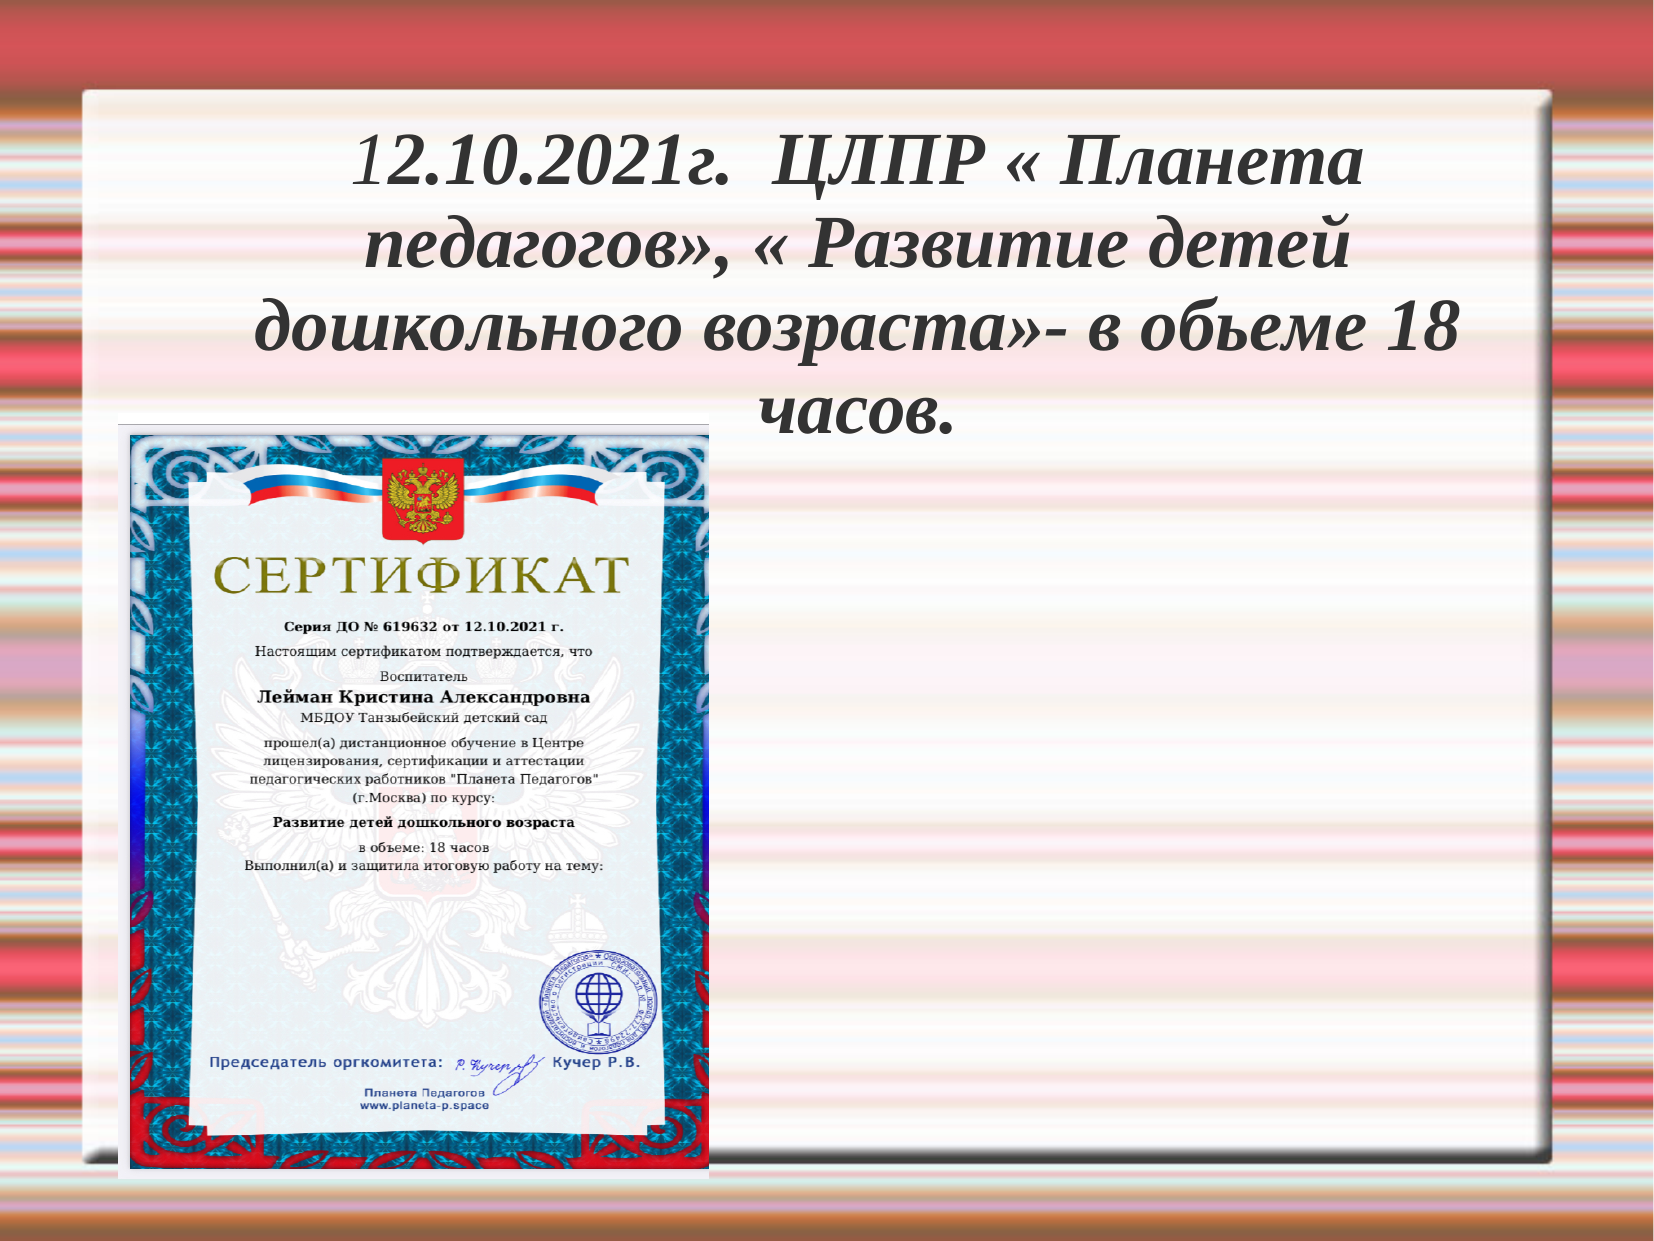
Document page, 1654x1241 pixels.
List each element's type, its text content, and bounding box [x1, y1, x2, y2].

list 12.10.2021г. ЦЛПР « Планета педагогов», « Развитие детей дошкольного возраста»- в обьеме 18 часов. [118, 118, 1516, 1132]
picture [0, 0, 1654, 1241]
